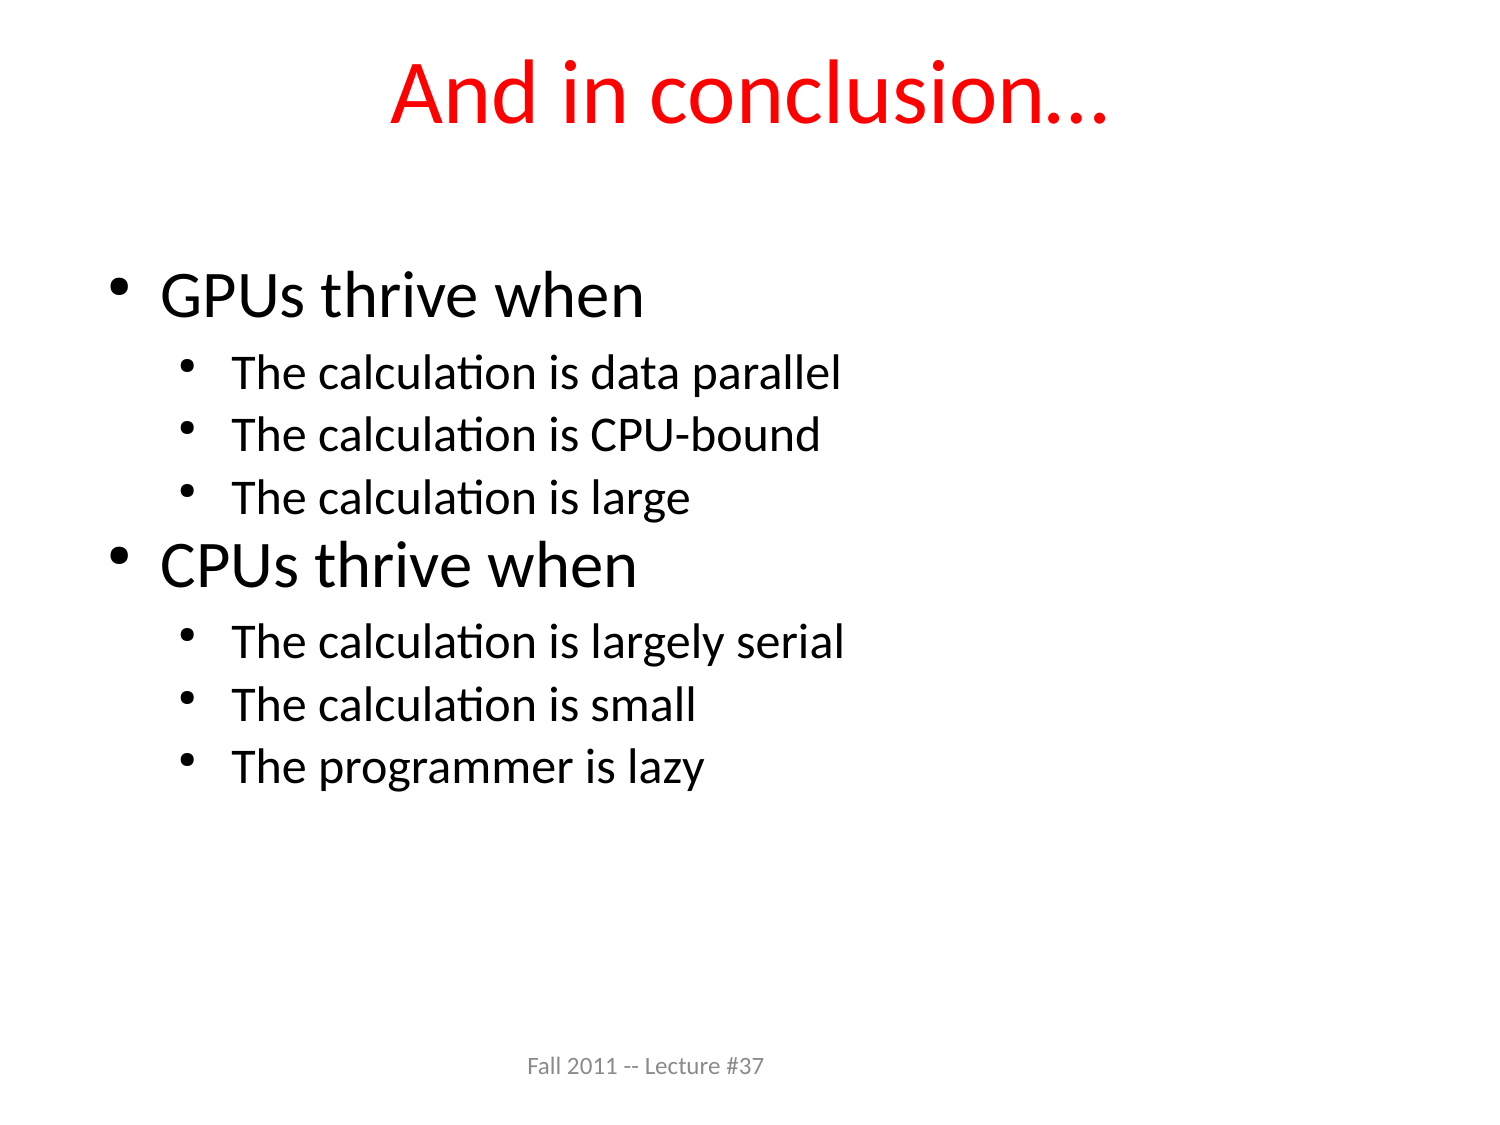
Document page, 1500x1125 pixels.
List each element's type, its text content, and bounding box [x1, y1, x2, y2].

title And in conclusion… [125, 24, 1376, 228]
list GPUs thrive when The calculation is data parallel The calculation is CPU-bound The calculation is large CPUs thrive when The calculation is largely serial The calculation is small The programmer is lazy [75, 187, 1313, 1038]
